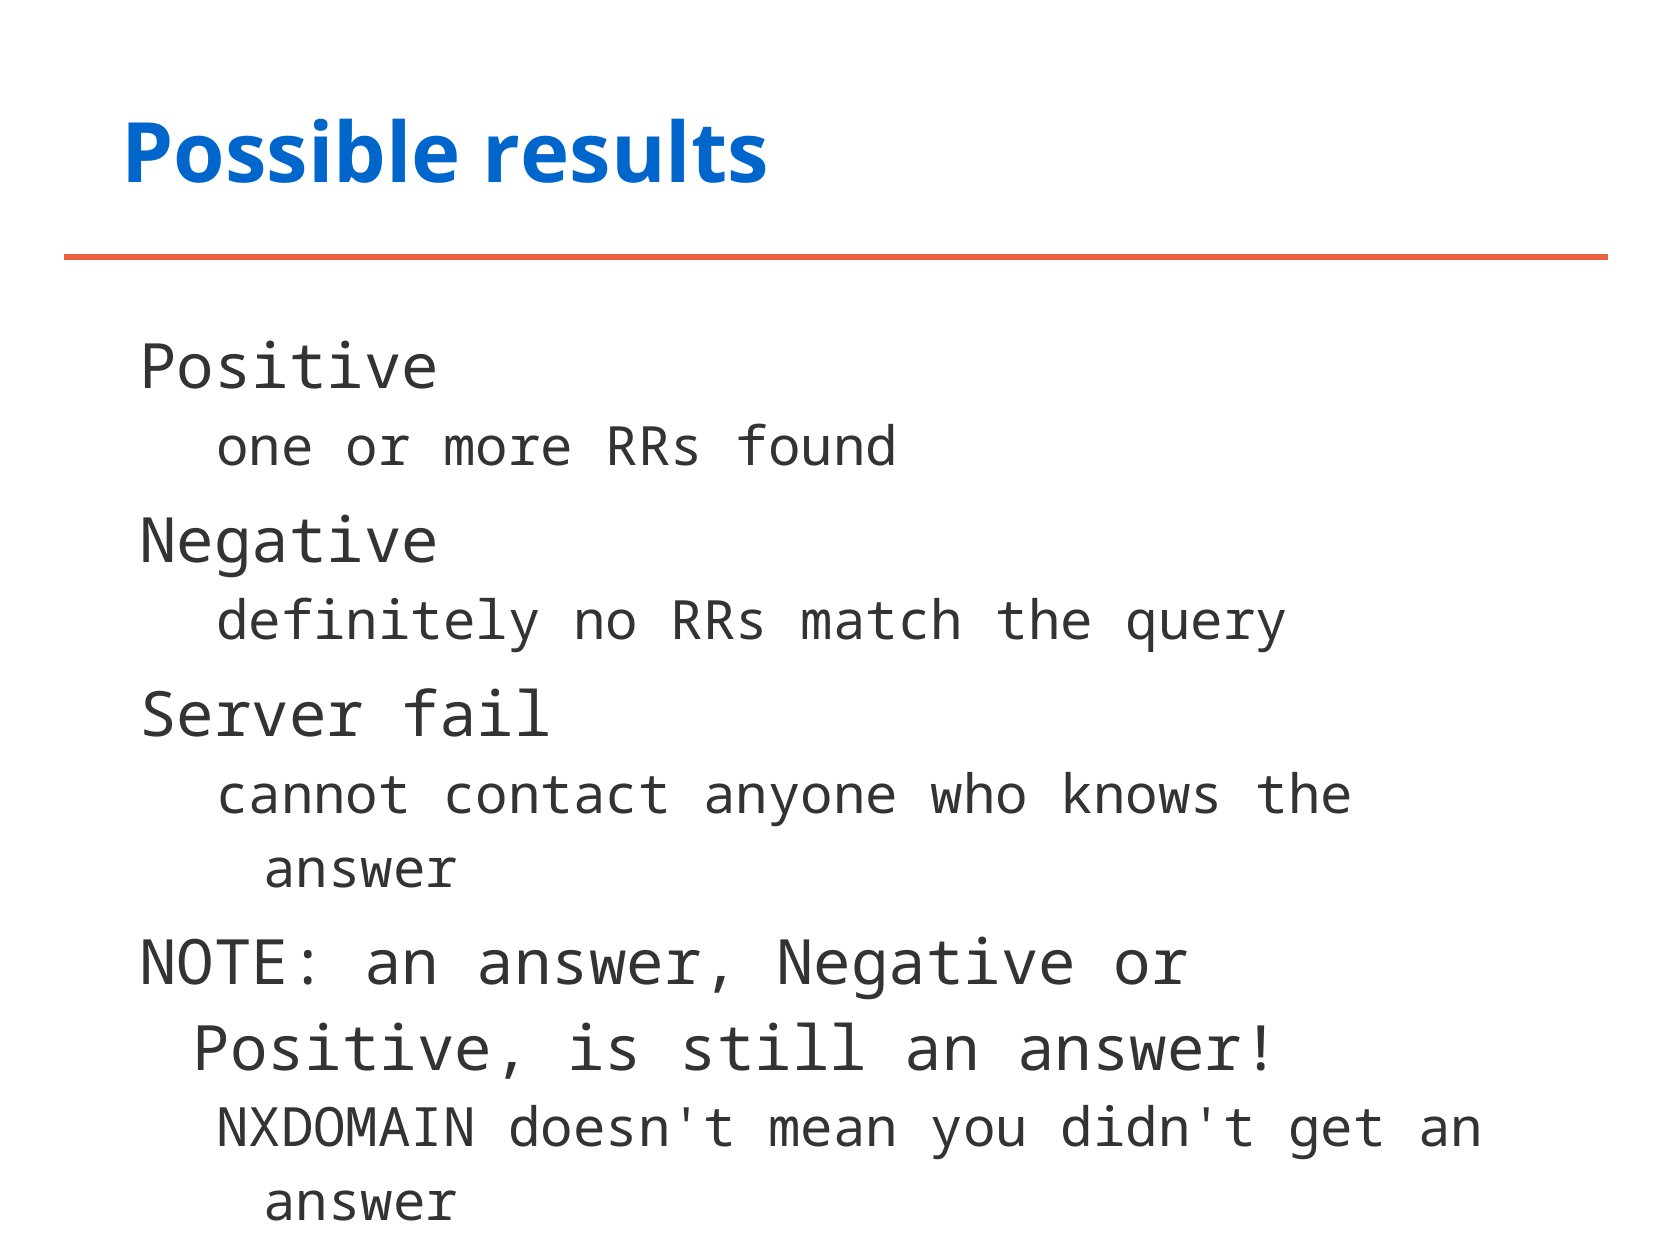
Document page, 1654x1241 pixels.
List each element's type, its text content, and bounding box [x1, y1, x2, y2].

list Positive one or more RRs found Negative definitely no RRs match the query Server fail cannot contact anyone who knows the answer NOTE: an answer, Negative or Positive, is still an answer! NXDOMAIN doesn't mean you didn't get an answer [121, 322, 1561, 1133]
title Possible results [121, 46, 1534, 254]
